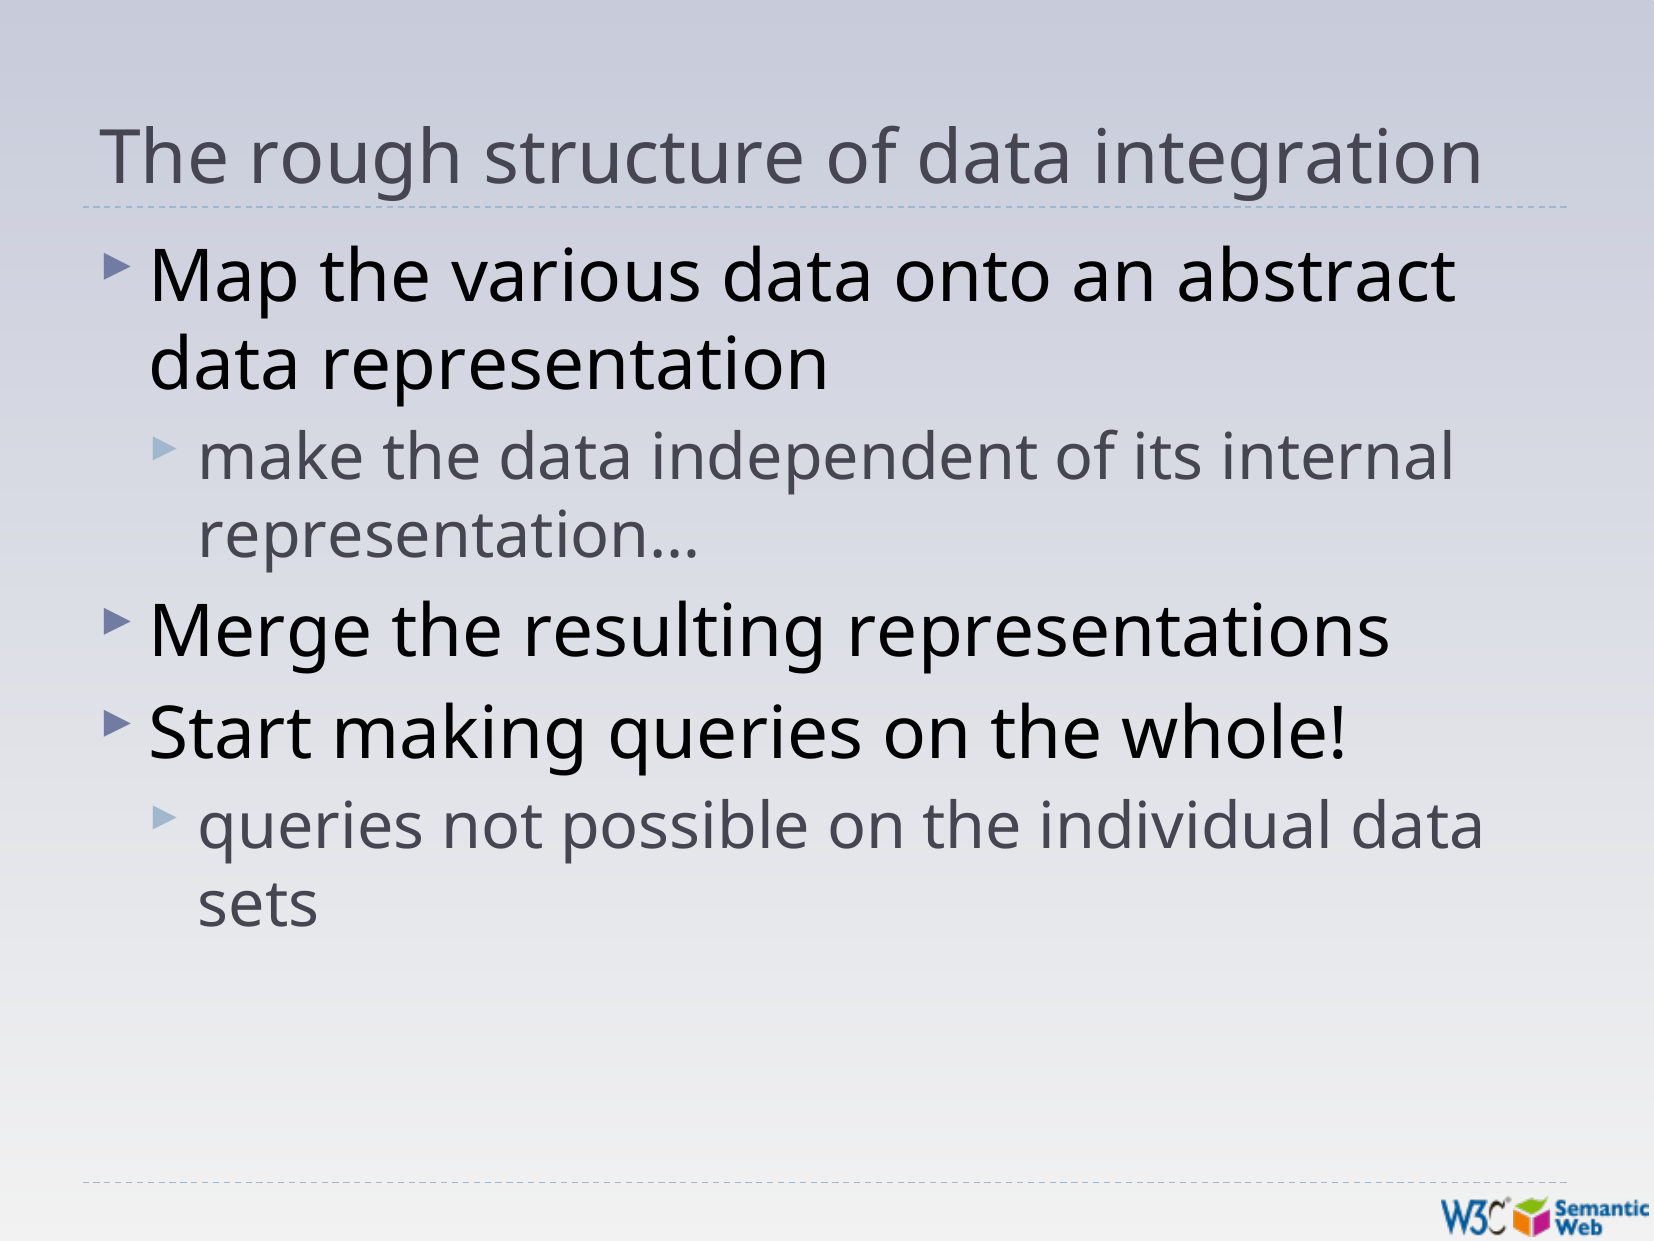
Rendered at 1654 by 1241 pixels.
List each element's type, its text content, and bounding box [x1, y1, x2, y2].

picture [1441, 1195, 1649, 1237]
title The rough structure of data integration [82, 27, 1572, 207]
list Map the various data onto an abstract data representation make the data independent of its internal representation… Merge the resulting representations Start making queries on the whole! queries not possible on the individual data sets [82, 220, 1572, 1114]
